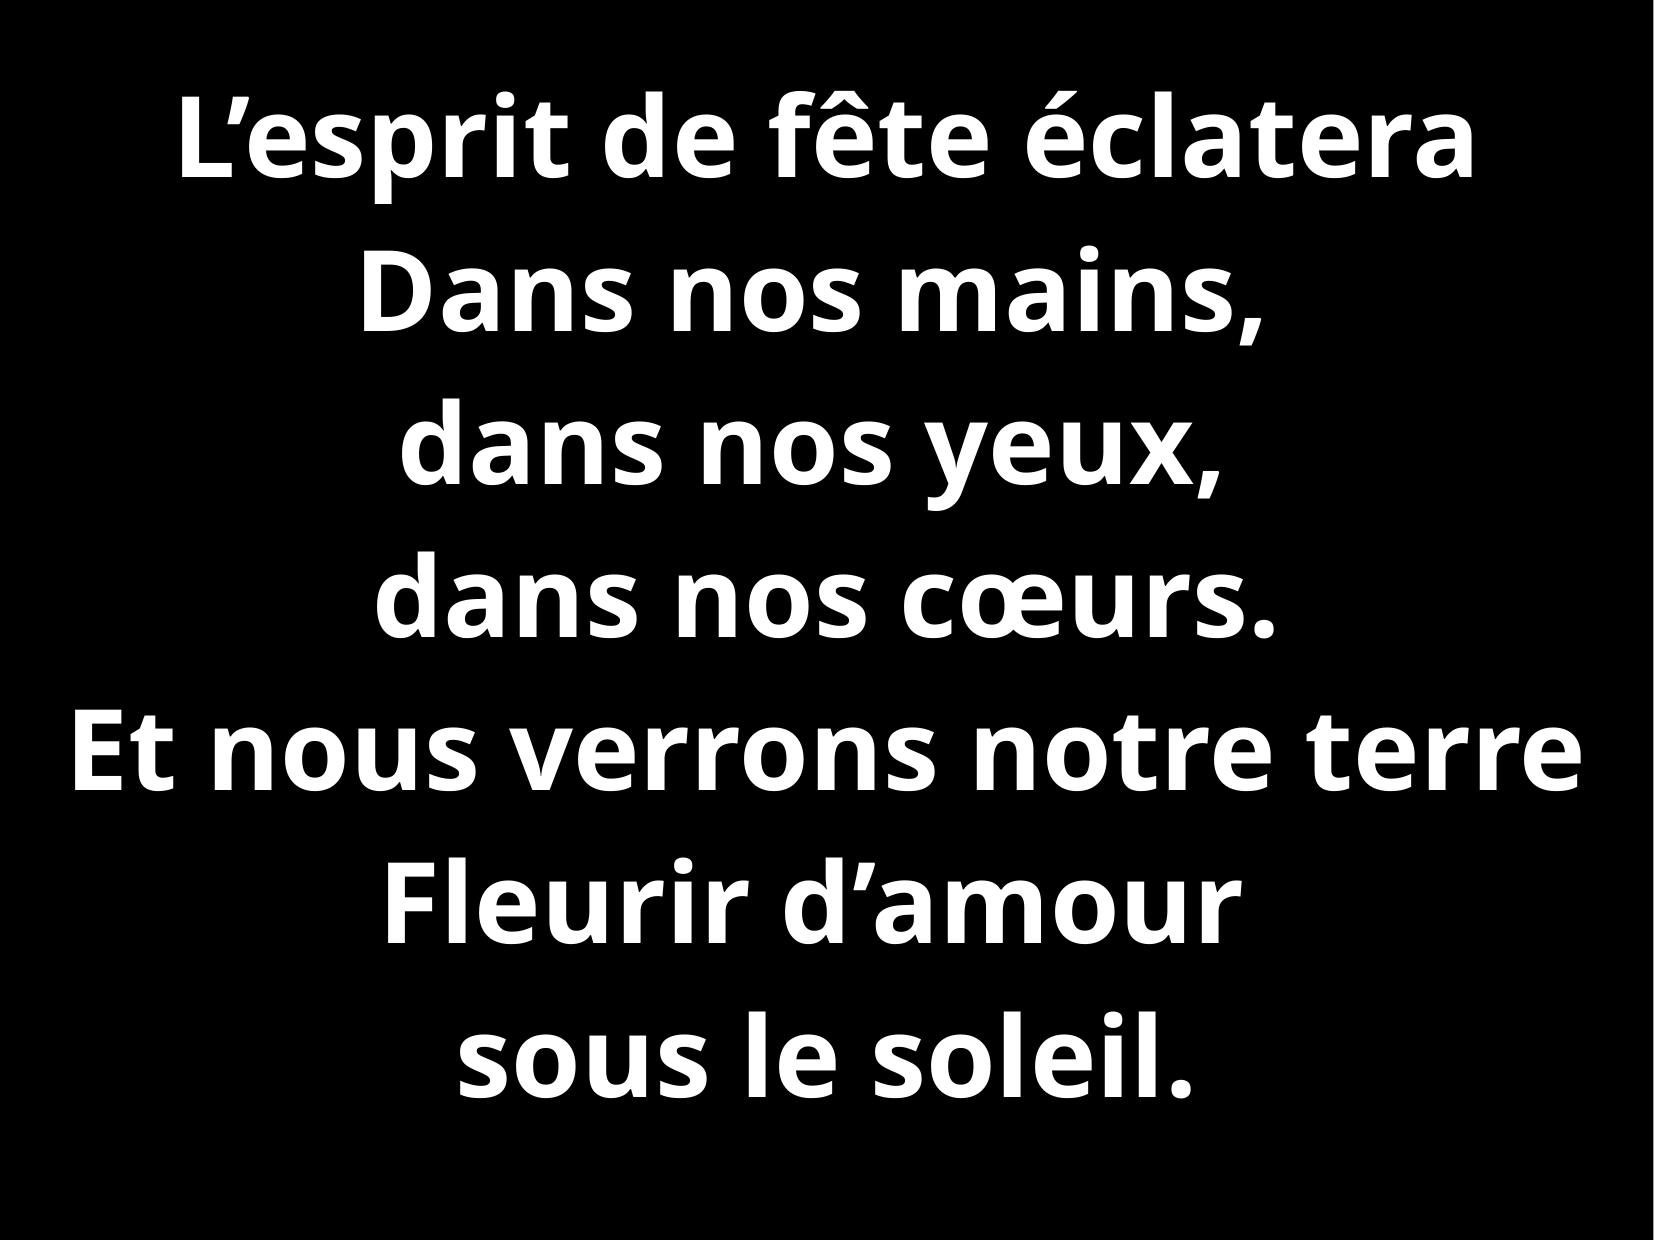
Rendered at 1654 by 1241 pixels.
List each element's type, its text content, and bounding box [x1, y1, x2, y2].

subtitle L’esprit de fête éclatera Dans nos mains, dans nos yeux, dans nos cœurs. Et nous verrons notre terre Fleurir d’amour sous le soleil. [35, 41, 1619, 1241]
